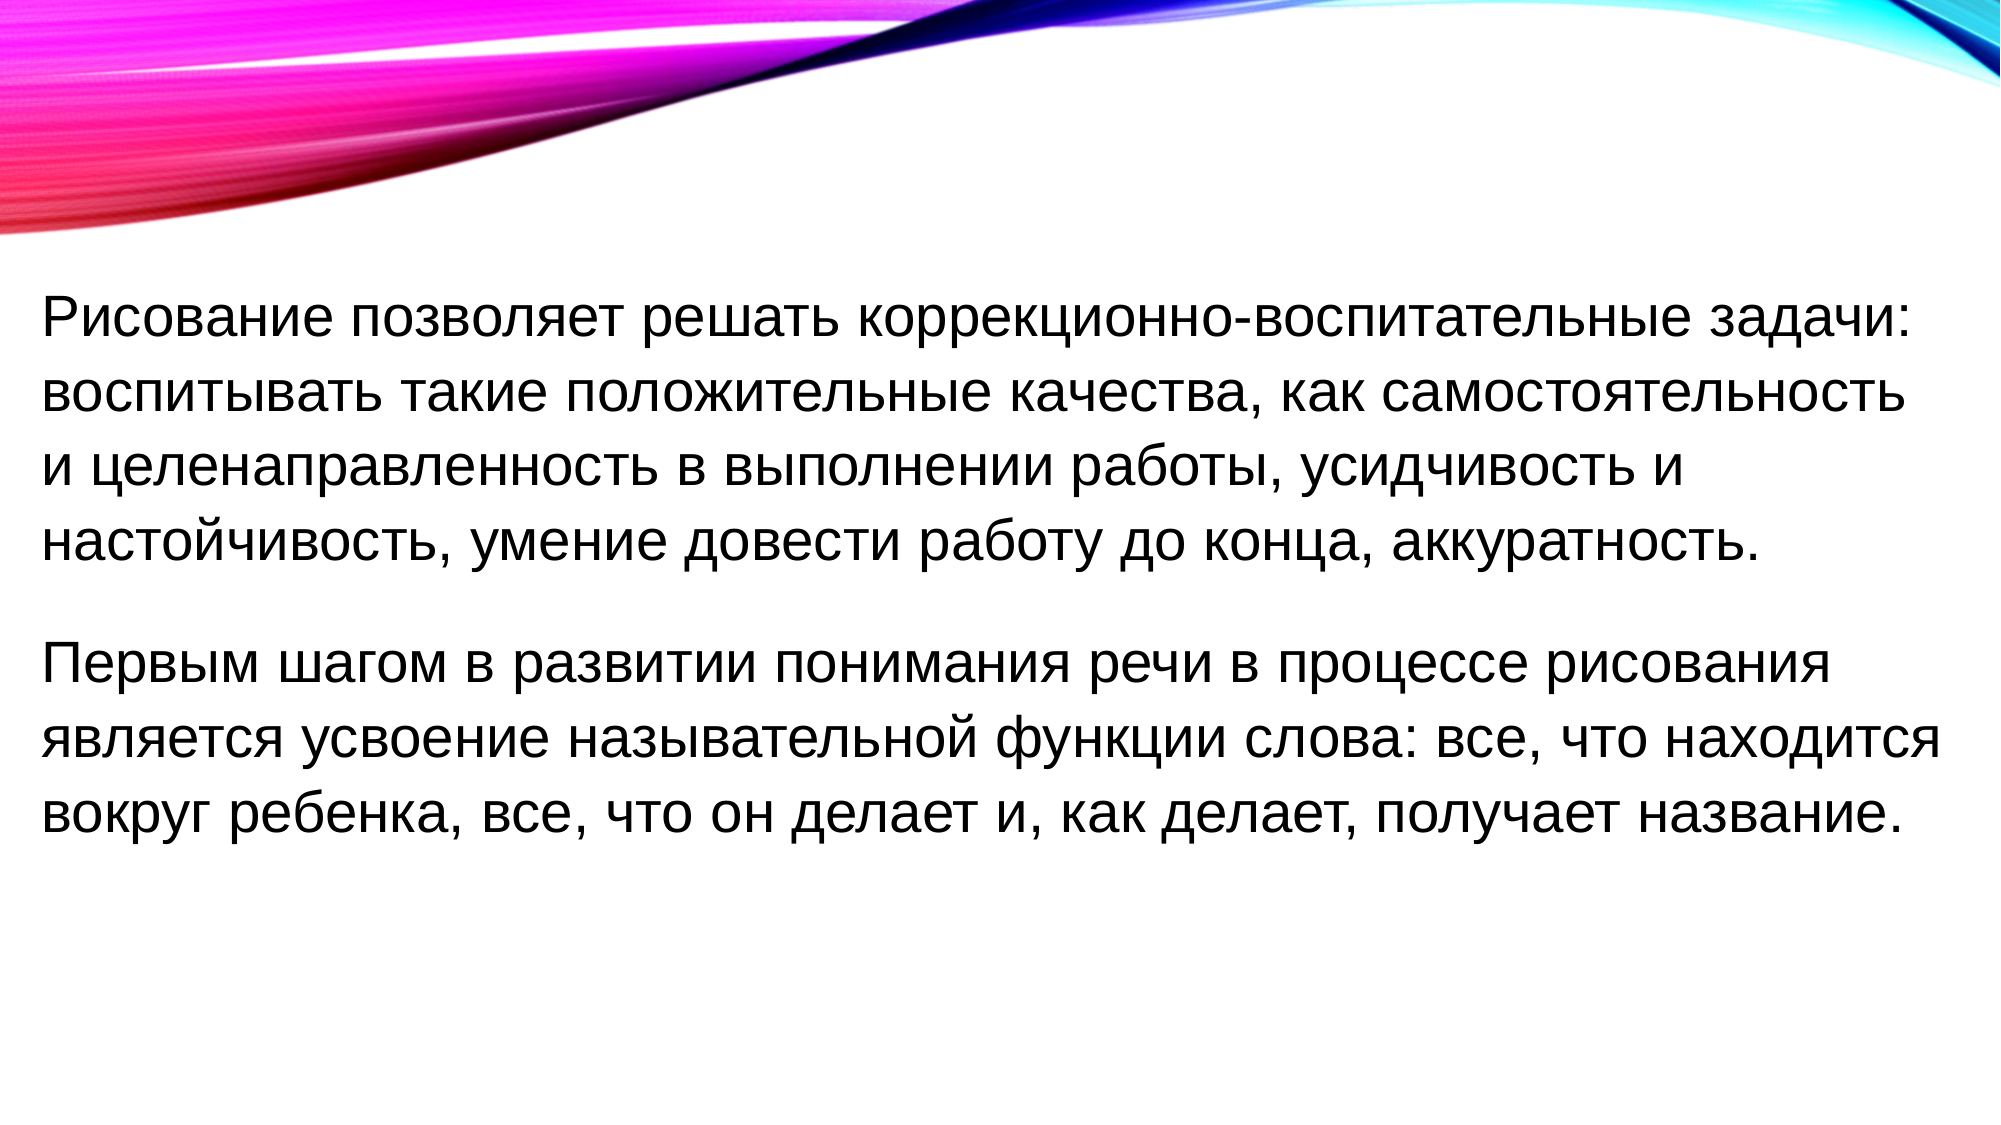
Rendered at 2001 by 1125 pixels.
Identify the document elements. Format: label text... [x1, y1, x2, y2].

text_box Рисование позволяет решать коррекционно-воспитательные задачи: воспитывать такие положительные качества, как самостоятельность и целенаправленность в выполнении работы, усидчивость и настойчивость, умение довести работу до конца, аккуратность. Первым шагом в развитии понимания речи в процессе рисования является усвоение назывательной функции слова: все, что находится вокруг ребенка, все, что он делает и, как делает, получает название. [26, 265, 1967, 852]
picture [0, 0, 2000, 237]
